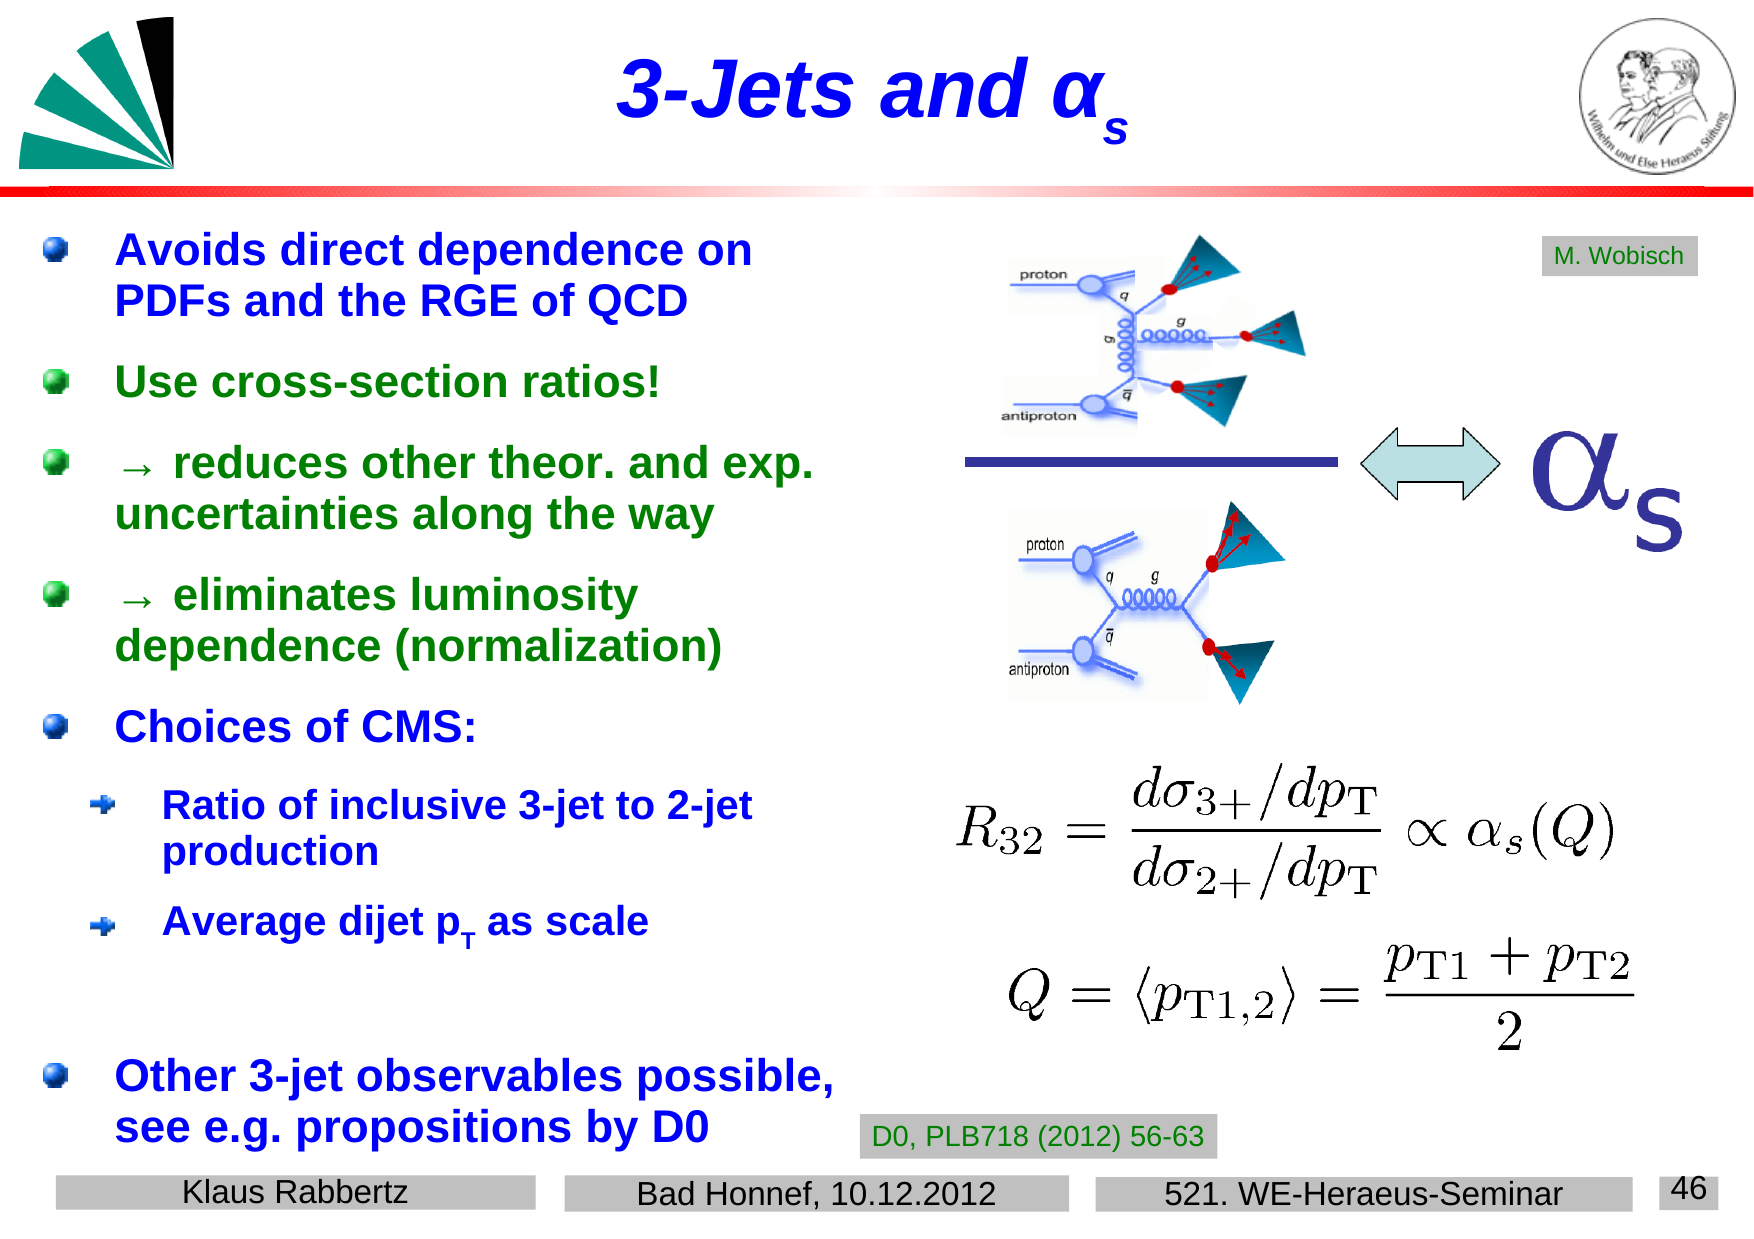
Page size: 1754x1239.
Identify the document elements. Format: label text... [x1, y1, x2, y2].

picture [996, 930, 1639, 1053]
text_box D0, PLB718 (2012) 56-63 [859, 1114, 1218, 1159]
picture [1579, 18, 1736, 175]
picture [949, 754, 1626, 906]
list Avoids direct dependence on PDFs and the RGE of QCD Use cross-section ratios! → reduces other theor. and exp. uncertainties along the way → eliminates luminosity dependence (normalization) Choices of CMS: Ratio of inclusive 3-jet to 2-jet production Average dijet pT as scale Other 3-jet observables possible, see e.g. propositions by D0 [31, 223, 873, 1153]
title 3-Jets and αs [197, 12, 1556, 178]
picture [19, 17, 174, 171]
text_box M. Wobisch [1542, 236, 1698, 277]
picture [961, 227, 1696, 712]
